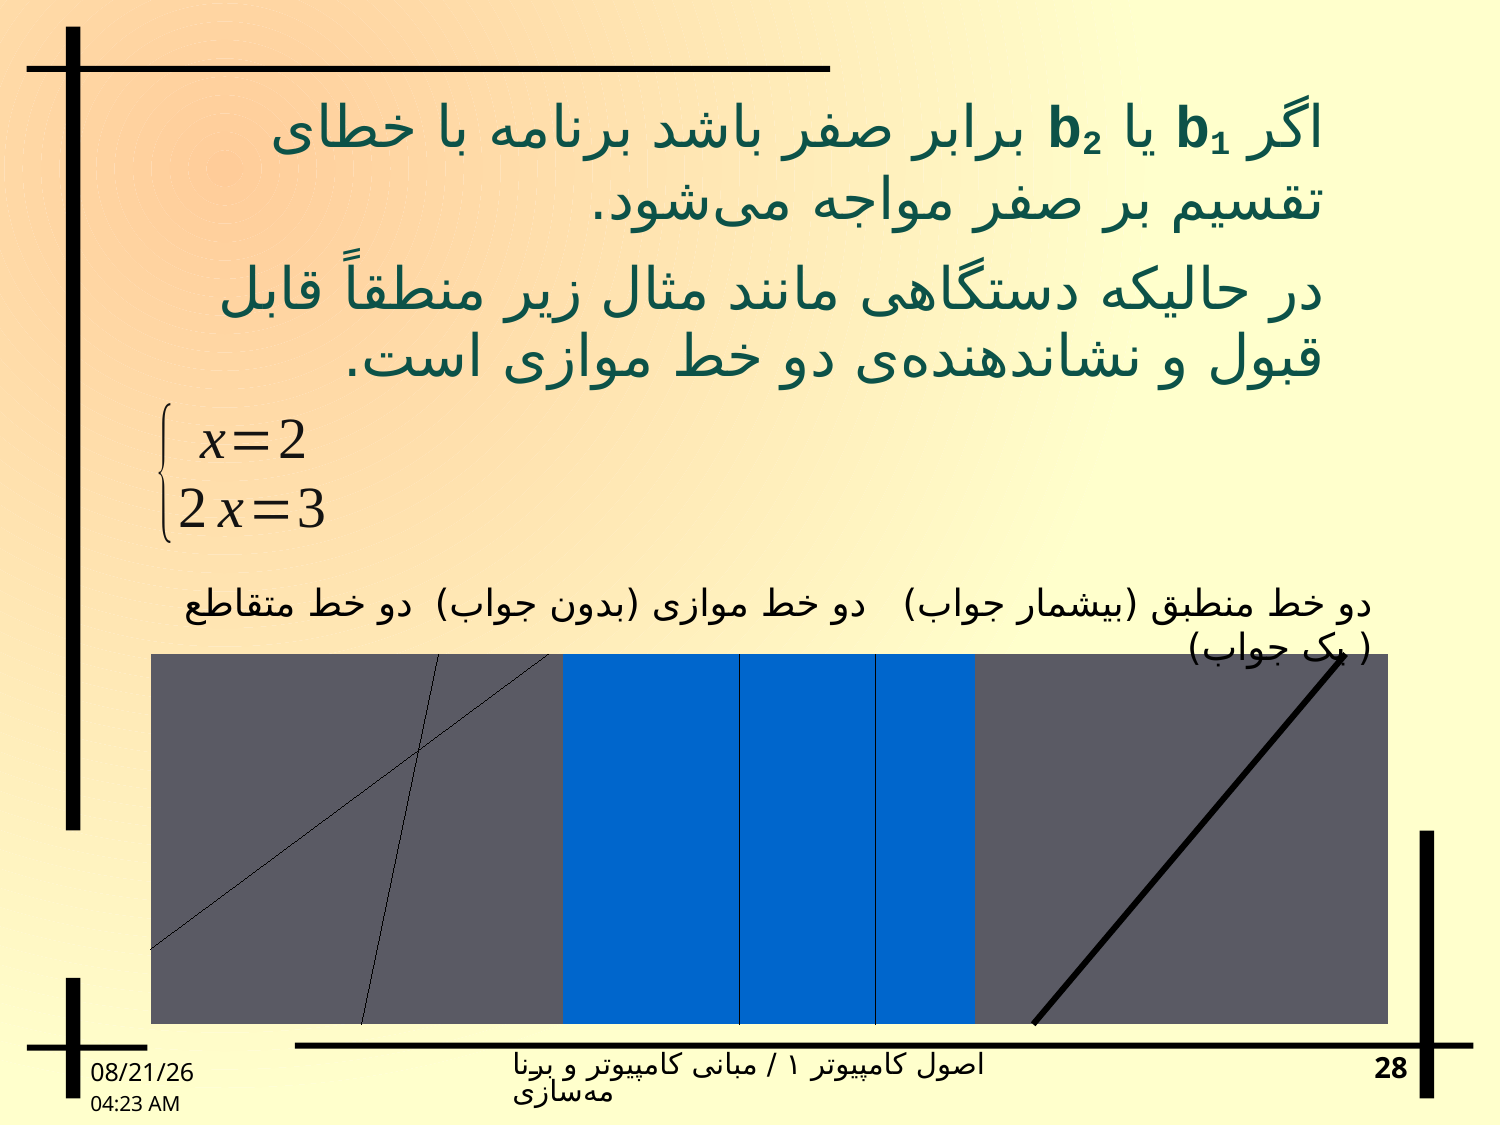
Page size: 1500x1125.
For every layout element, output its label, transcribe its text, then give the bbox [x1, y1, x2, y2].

table_header [740, 654, 875, 1024]
chart [150, 400, 332, 546]
text_box دو خط منطبق (بیشمار جواب) دو خط موازی (بدون جواب) دو خط متقاطع ( یک جواب) [150, 574, 1388, 651]
table_header [1039, 654, 1388, 1024]
table_header [563, 654, 739, 1024]
table_header [876, 654, 975, 1024]
list اگر b1 یا b2 برابر صفر باشد برنامه با خطای تقسیم بر صفر مواجه می‌شود. در حالیکه دستگاهی مانند مثال زیر منطقاً قابل قبول و نشاندهنده‌ی دو خط موازی است. [112, 93, 1378, 485]
table_header [151, 654, 563, 1024]
table_header [1307, 654, 1326, 658]
table_header [975, 654, 1335, 1024]
